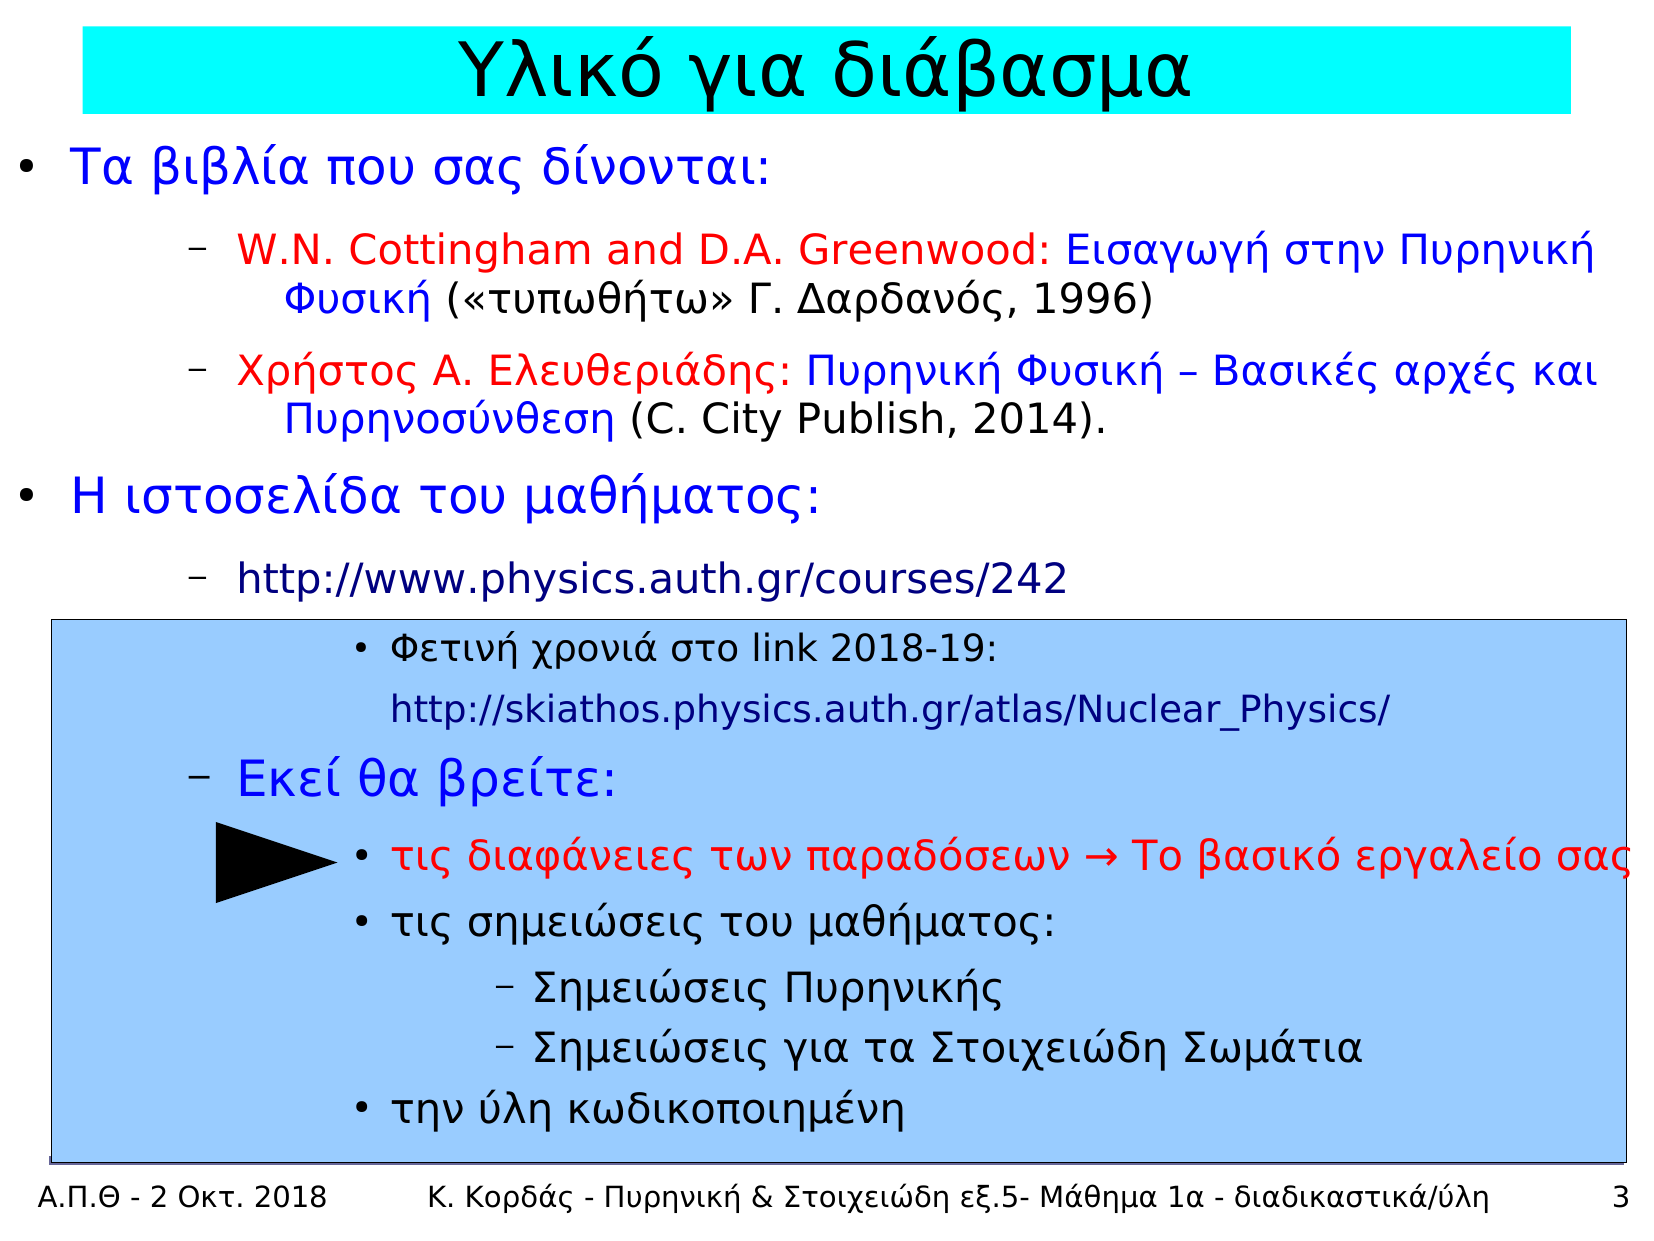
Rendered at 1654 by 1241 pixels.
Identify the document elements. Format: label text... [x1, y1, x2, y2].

title Υλικό για διάβασμα [82, 26, 1571, 114]
text_box [51, 1141, 1627, 1163]
list Τα βιβλία που σας δίνονται: W.N. Cottingham and D.A. Greenwood: Εισαγωγή στην Πυρηνική Φυσική («τυπωθήτω» Γ. ∆αρδανός, 1996) Χρήστος Α. Ελευθεριάδης: Πυρηνική Φυσική – Βασικές αρχές και Πυρηνοσύνθεση (C. City Publish, 2014). Η ιστοσελίδα του μαθήματος: http://www.physics.auth.gr/courses/242 Φετινή χρονιά στο link 2018-19: http://skiathos.physics.auth.gr/atlas/Nuclear_Physics/ Εκεί θα βρείτε: τις διαφάνειες των παραδόσεων → Το βασικό εργαλείο σας τις σημειώσεις του μαθήματος: Σημειώσεις Πυρηνικής Σημειώσεις για τα Στοιχειώδη Σωμάτια την ύλη κωδικοποιημένη [0, 138, 1651, 1141]
